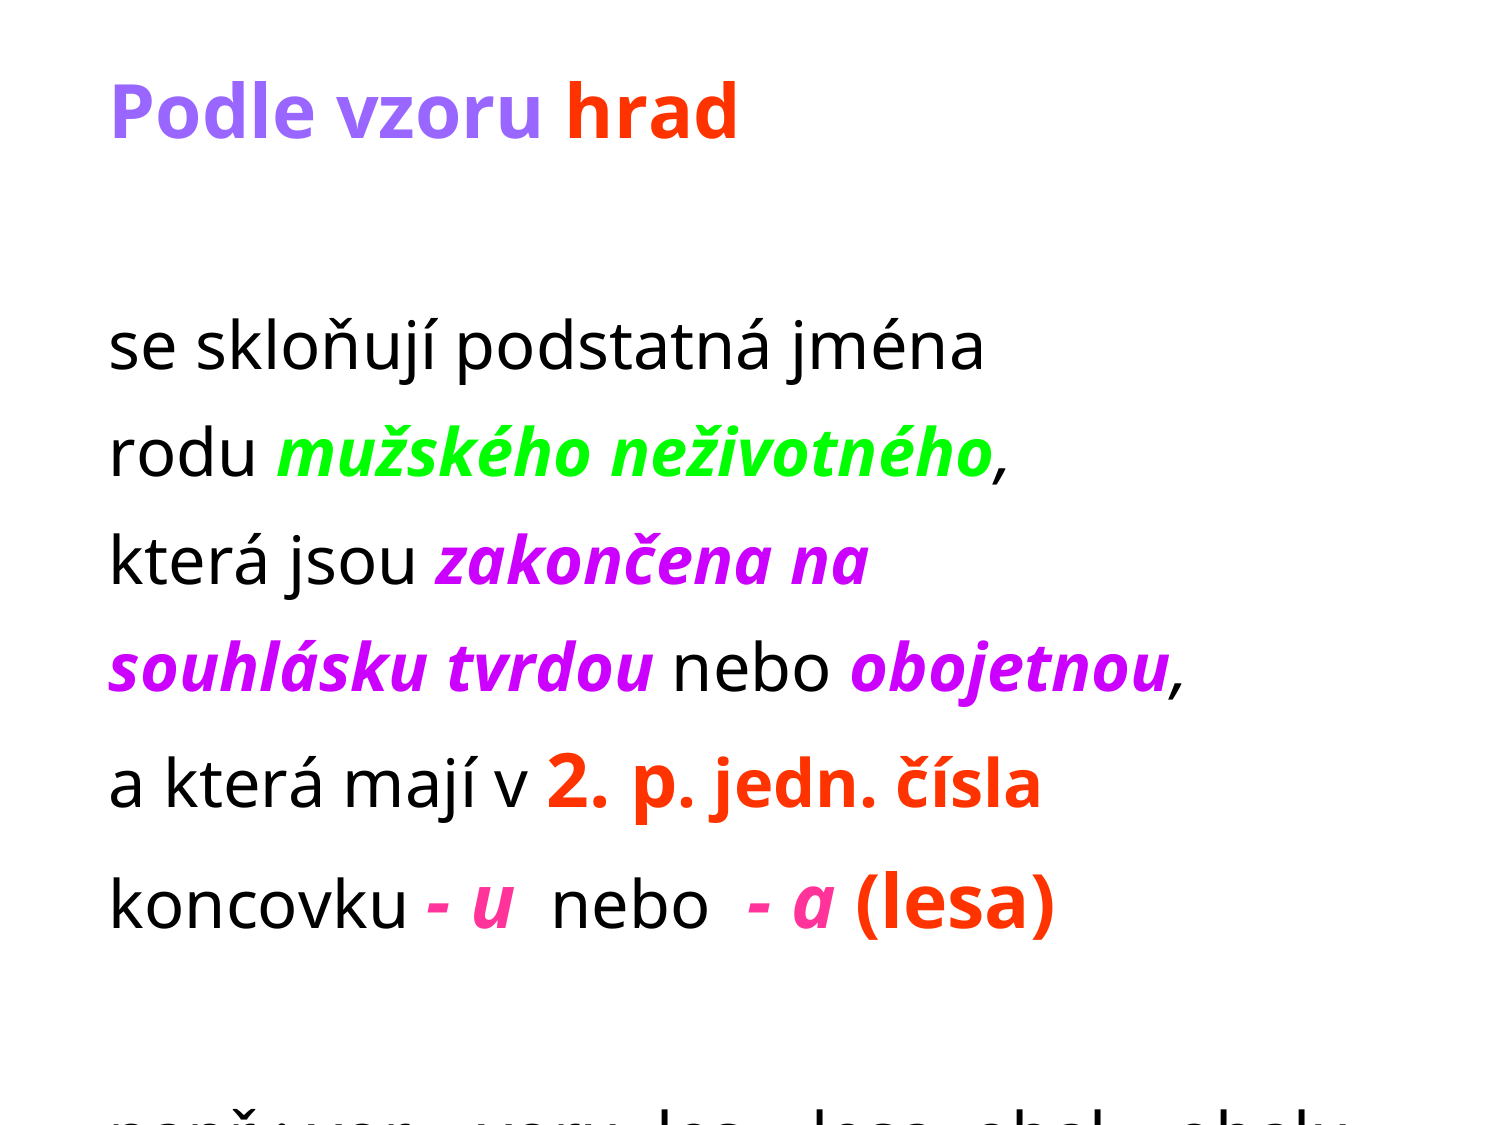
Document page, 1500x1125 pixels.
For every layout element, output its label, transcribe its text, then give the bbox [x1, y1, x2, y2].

text_box Podle vzoru hrad se skloňují podstatná jména rodu mužského neživotného, která jsou zakončena na souhlásku tvrdou nebo obojetnou, a která mají v 2. p. jedn. čísla koncovku - u nebo - a (lesa) např.: vor – voru, les – lesa, obal – obalu [93, 50, 1435, 1125]
